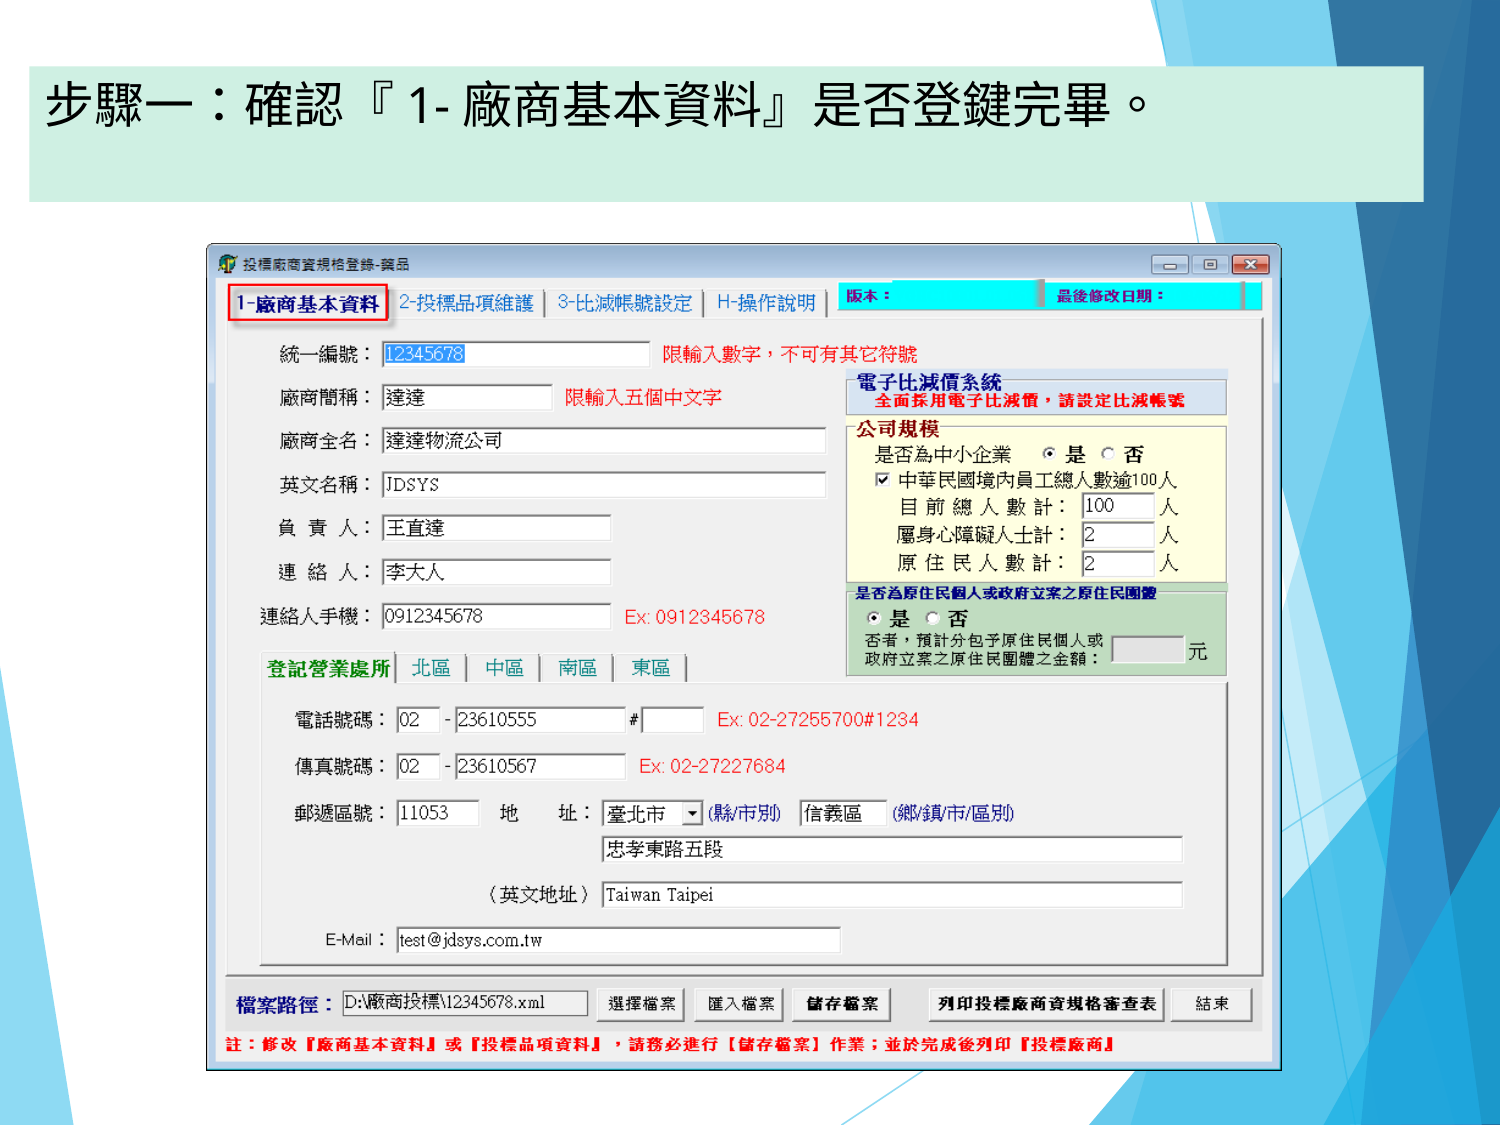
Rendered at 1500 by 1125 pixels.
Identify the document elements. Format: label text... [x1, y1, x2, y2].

picture [206, 243, 1282, 1071]
text_box 步驟一：確認『1-廠商基本資料』是否登鍵完畢。 [29, 66, 1424, 202]
